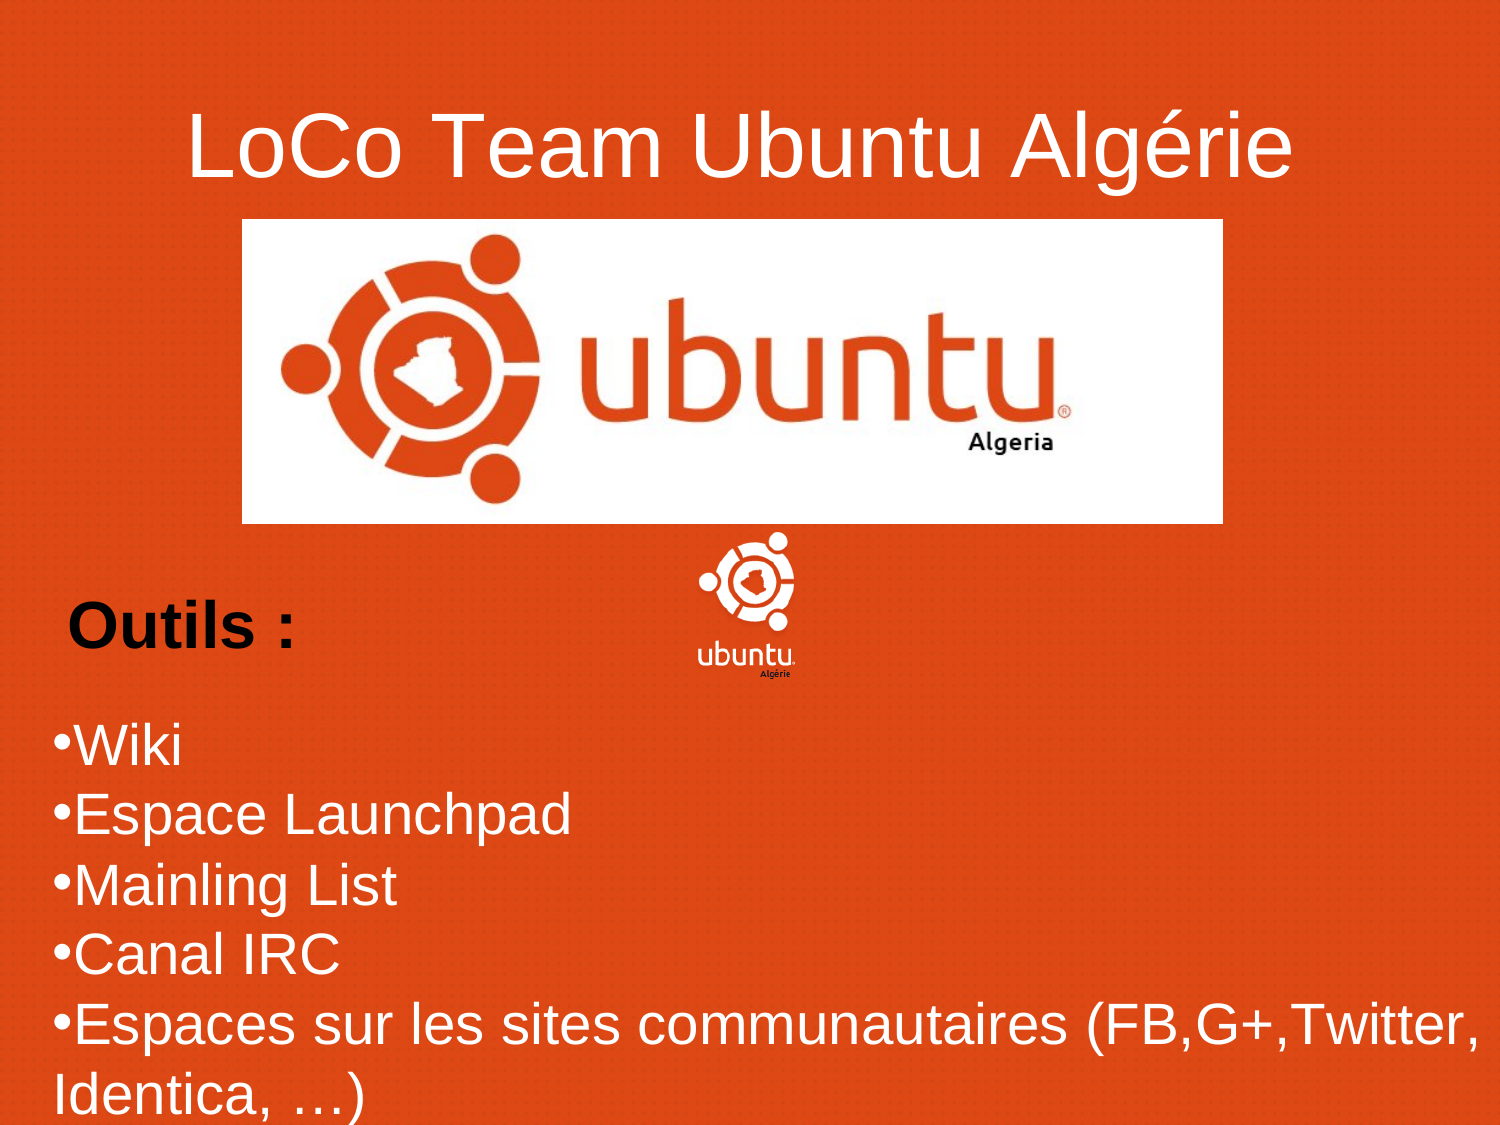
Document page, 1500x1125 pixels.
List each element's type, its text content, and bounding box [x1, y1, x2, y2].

text_box Wiki Espace Launchpad Mainling List Canal IRC Espaces sur les sites communautaires (FB,G+,Twitter, Identica, …) [38, 698, 1500, 1125]
text_box LoCo Team Ubuntu Algérie [171, 78, 1447, 204]
text_box Outils : [53, 574, 313, 670]
picture [0, 0, 1500, 1125]
